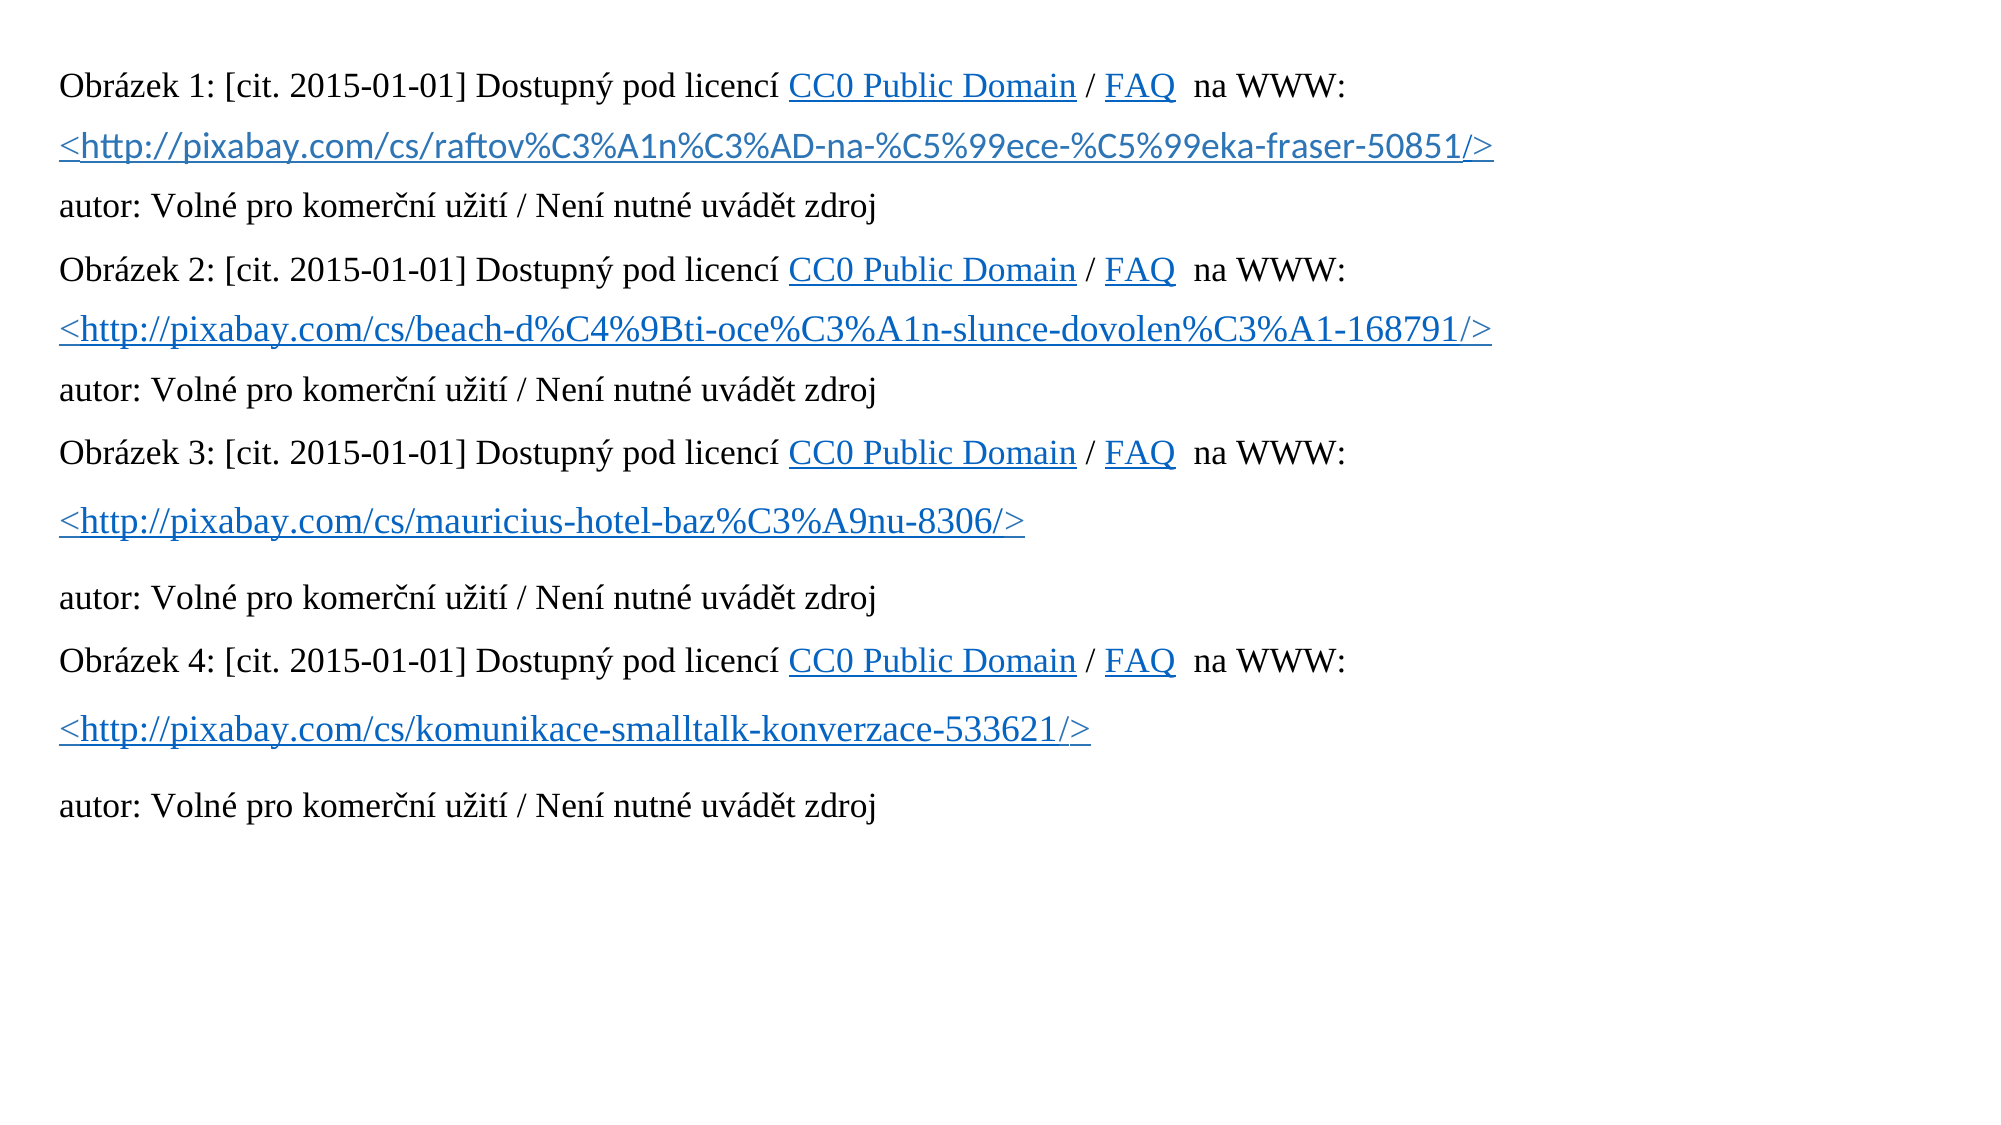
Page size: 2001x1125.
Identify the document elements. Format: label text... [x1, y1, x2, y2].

list Obrázek 1: [cit. 2015-01-01] Dostupný pod licencí CC0 Public Domain / FAQ na WWW: <http://pixabay.com/cs/raftov%C3%A1n%C3%AD-na-%C5%99ece-%C5%99eka-fraser-50851/> autor: Volné pro komerční užití / Není nutné uvádět zdroj Obrázek 2: [cit. 2015-01-01] Dostupný pod licencí CC0 Public Domain / FAQ na WWW: <http://pixabay.com/cs/beach-d%C4%9Bti-oce%C3%A1n-slunce-dovolen%C3%A1-168791/> autor: Volné pro komerční užití / Není nutné uvádět zdroj Obrázek 3: [cit. 2015-01-01] Dostupný pod licencí CC0 Public Domain / FAQ na WWW: <http://pixabay.com/cs/mauricius-hotel-baz%C3%A9nu-8306/> autor: Volné pro komerční užití / Není nutné uvádět zdroj Obrázek 4: [cit. 2015-01-01] Dostupný pod licencí CC0 Public Domain / FAQ na WWW: <http://pixabay.com/cs/komunikace-smalltalk-konverzace-533621/> autor: Volné pro komerční užití / Není nutné uvádět zdroj [44, 54, 1953, 1101]
